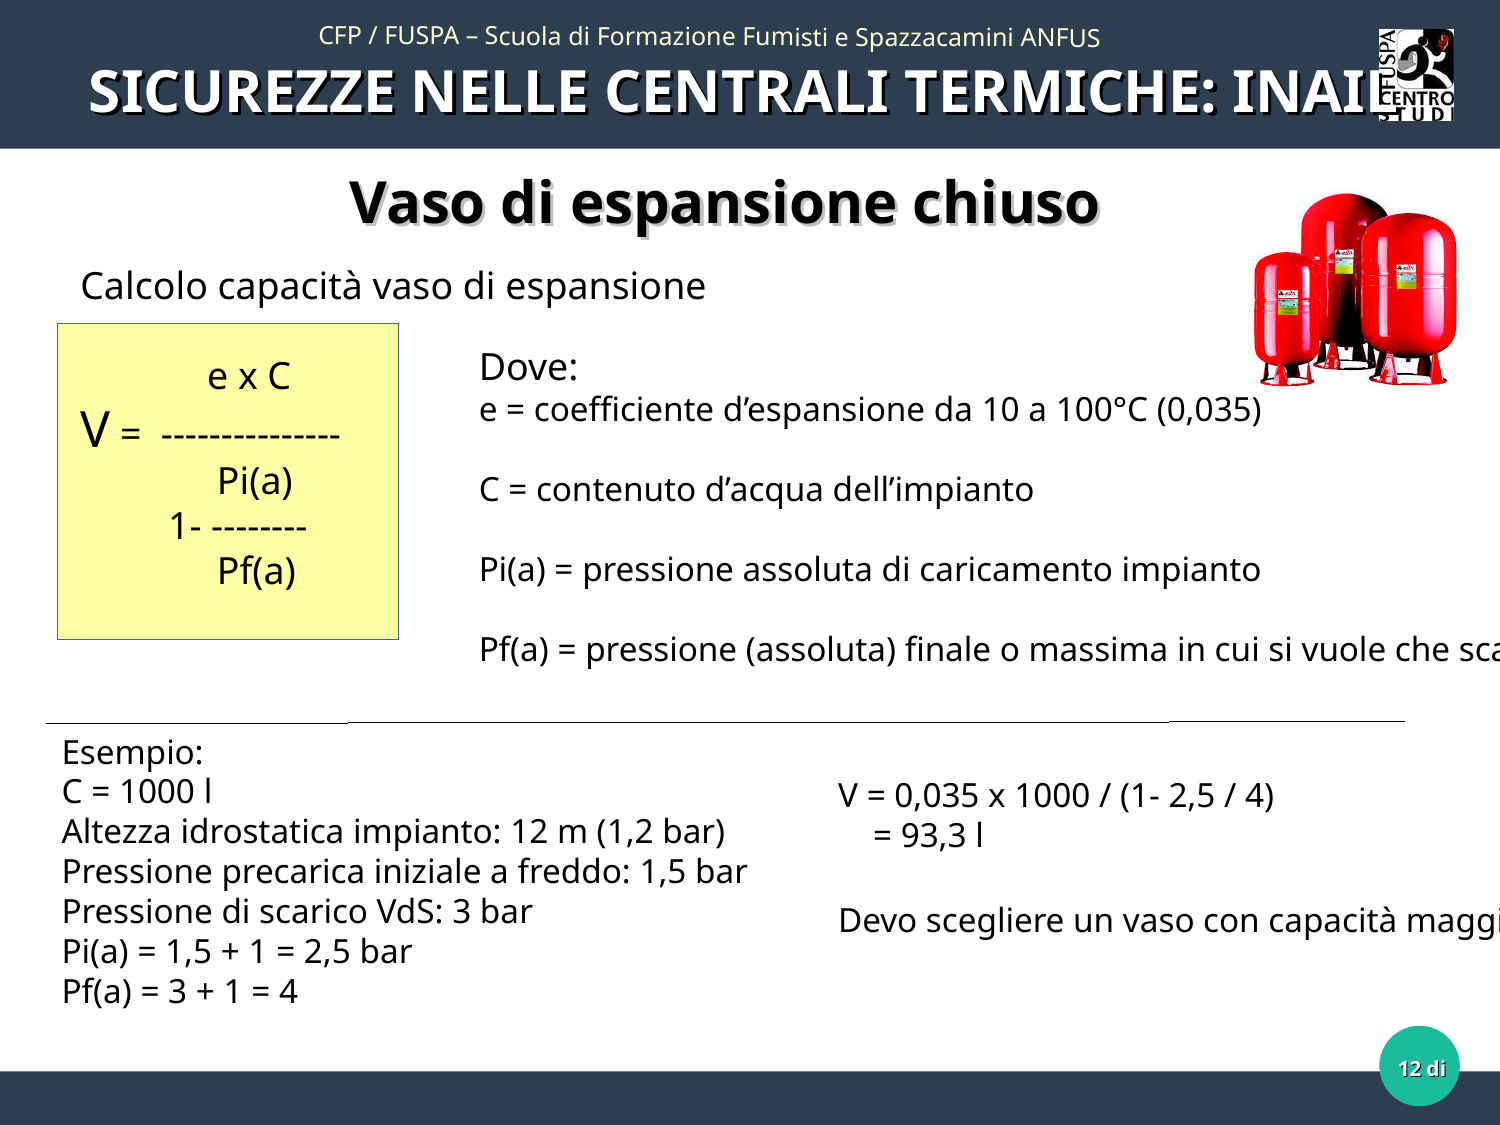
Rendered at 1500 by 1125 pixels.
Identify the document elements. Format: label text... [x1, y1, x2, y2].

text_box Esempio: C = 1000 l Altezza idrostatica impianto: 12 m (1,2 bar) Pressione precarica iniziale a freddo: 1,5 bar Pressione di scarico VdS: 3 bar Pi(a) = 1,5 + 1 = 2,5 bar Pf(a) = 3 + 1 = 4 [46, 723, 822, 1018]
text_box [57, 323, 65, 640]
picture [1240, 171, 1465, 392]
text_box Calcolo capacità vaso di espansione e x C V = --------------- Pi(a) 1- -------- Pf(a) [65, 254, 1285, 945]
title Vaso di espansione chiuso [67, 159, 1384, 242]
text_box V = 0,035 x 1000 / (1- 2,5 / 4) = 93,3 l Devo scegliere un vaso con capacità maggiore di 93,3 l [823, 767, 1386, 987]
text_box Dove: e = coefficiente d’espansione da 10 a 100°C (0,035) C = contenuto d’acqua dell’impianto Pi(a) = pressione assoluta di caricamento impianto Pf(a) = pressione (assoluta) finale o massima in cui si vuole che scarichi la valvola di sicurezza [464, 335, 1357, 716]
